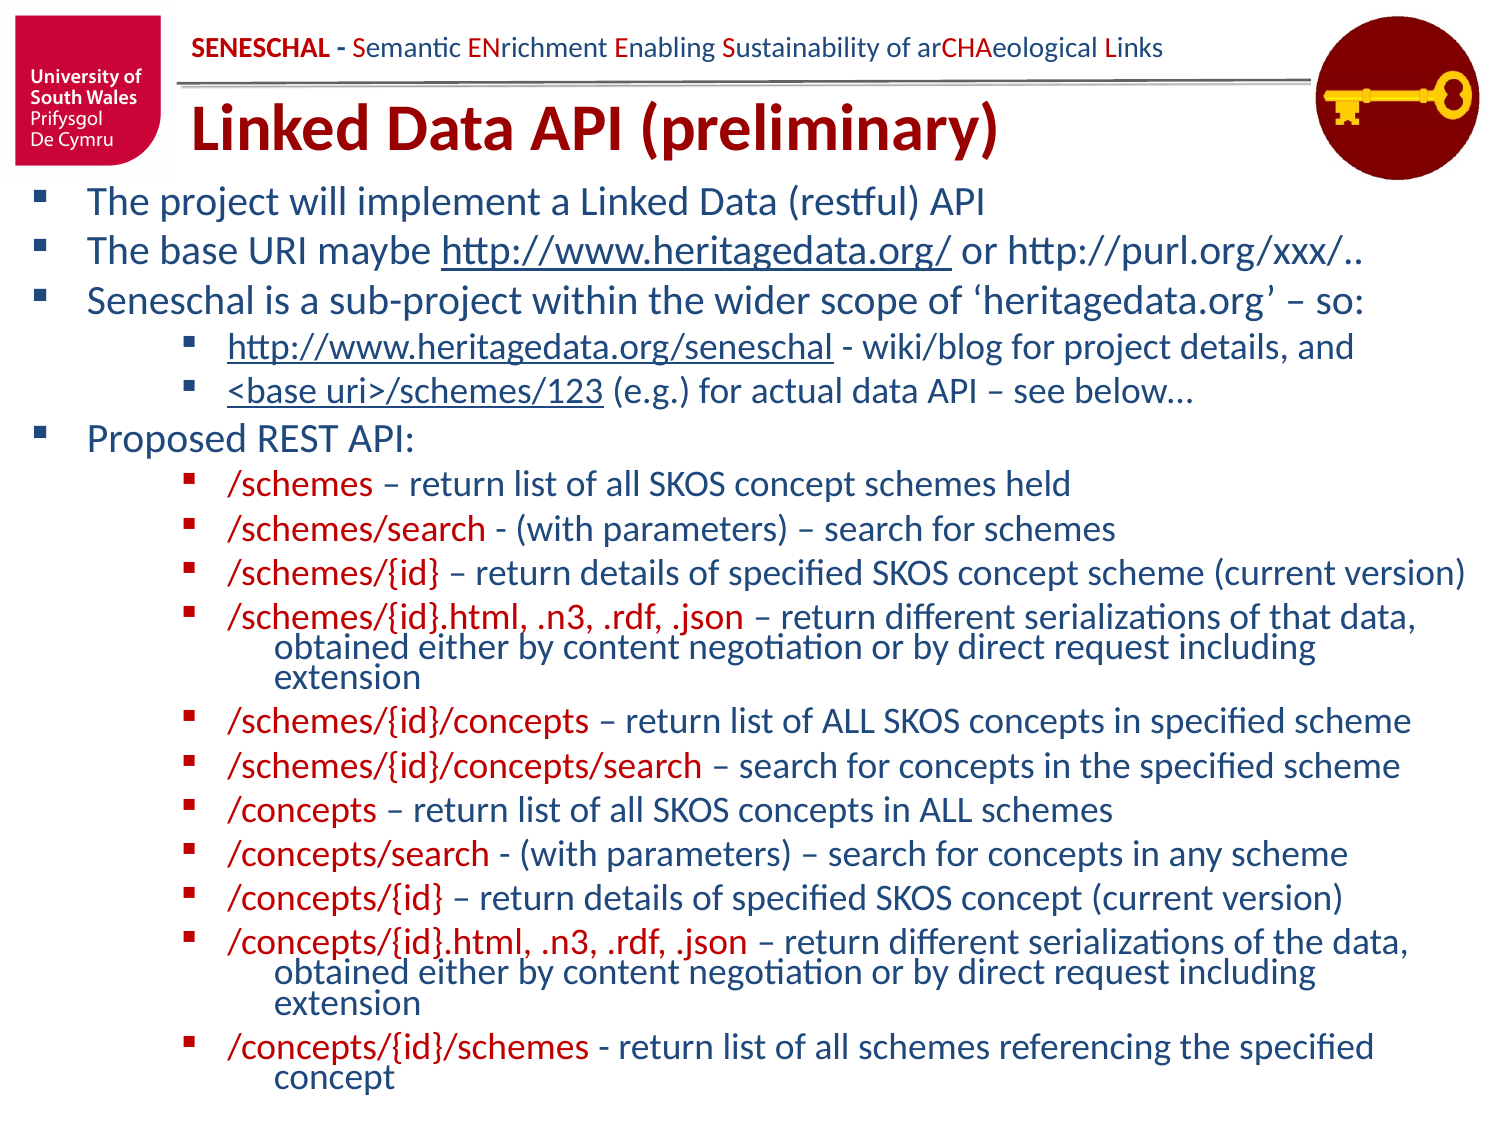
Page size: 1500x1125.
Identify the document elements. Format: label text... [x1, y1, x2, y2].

picture [0, 0, 177, 182]
list The project will implement a Linked Data (restful) API The base URI maybe http://www.heritagedata.org/ or http://purl.org/xxx/.. Seneschal is a sub-project within the wider scope of ‘heritagedata.org’ – so: http://www.heritagedata.org/seneschal - wiki/blog for project details, and <base uri>/schemes/123 (e.g.) for actual data API – see below… Proposed REST API: /schemes – return list of all SKOS concept schemes held /schemes/search - (with parameters) – search for schemes /schemes/{id} – return details of specified SKOS concept scheme (current version) /schemes/{id}.html, .n3, .rdf, .json – return different serializations of that data, obtained either by content negotiation or by direct request including extension /schemes/{id}/concepts – return list of ALL SKOS concepts in specified scheme /schemes/{id}/concepts/search – search for concepts in the specified scheme /concepts – return list of all SKOS concepts in ALL schemes /concepts/search - (with parameters) – search for concepts in any scheme /concepts/{id} – return details of specified SKOS concept (current version) /concepts/{id}.html, .n3, .rdf, .json – return different serializations of the data, obtained either by content negotiation or by direct request including extension /concepts/{id}/schemes - return list of all schemes referencing the specified concept [15, 181, 1484, 1125]
picture [1311, 12, 1484, 181]
title Linked Data API (preliminary) [176, 85, 1312, 181]
text_box SENESCHAL - Semantic ENrichment Enabling Sustainability of arCHAeological Links [176, 20, 1311, 80]
